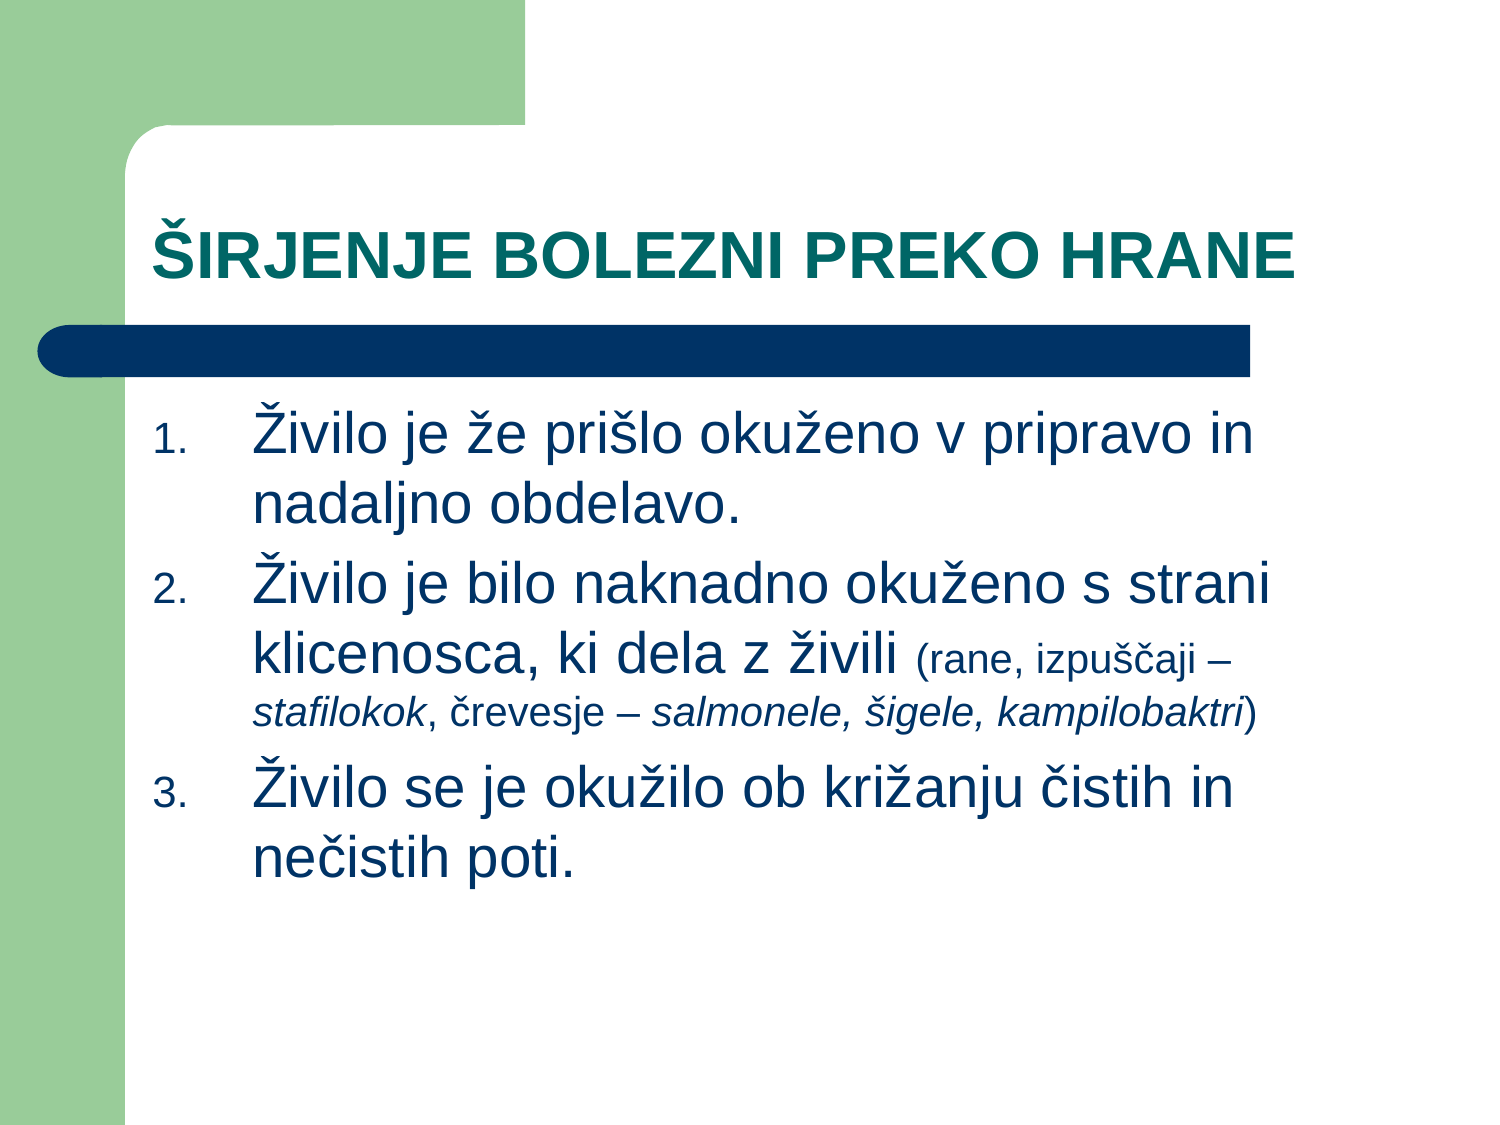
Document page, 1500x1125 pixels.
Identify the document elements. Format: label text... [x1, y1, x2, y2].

list Živilo je že prišlo okuženo v pripravo in nadaljno obdelavo. Živilo je bilo naknadno okuženo s strani klicenosca, ki dela z živili (rane, izpuščaji – stafilokok, črevesje – salmonele, šigele, kampilobaktri) Živilo se je okužilo ob križanju čistih in nečistih poti. [137, 387, 1400, 999]
title ŠIRJENJE BOLEZNI PREKO HRANE [136, 136, 1414, 301]
